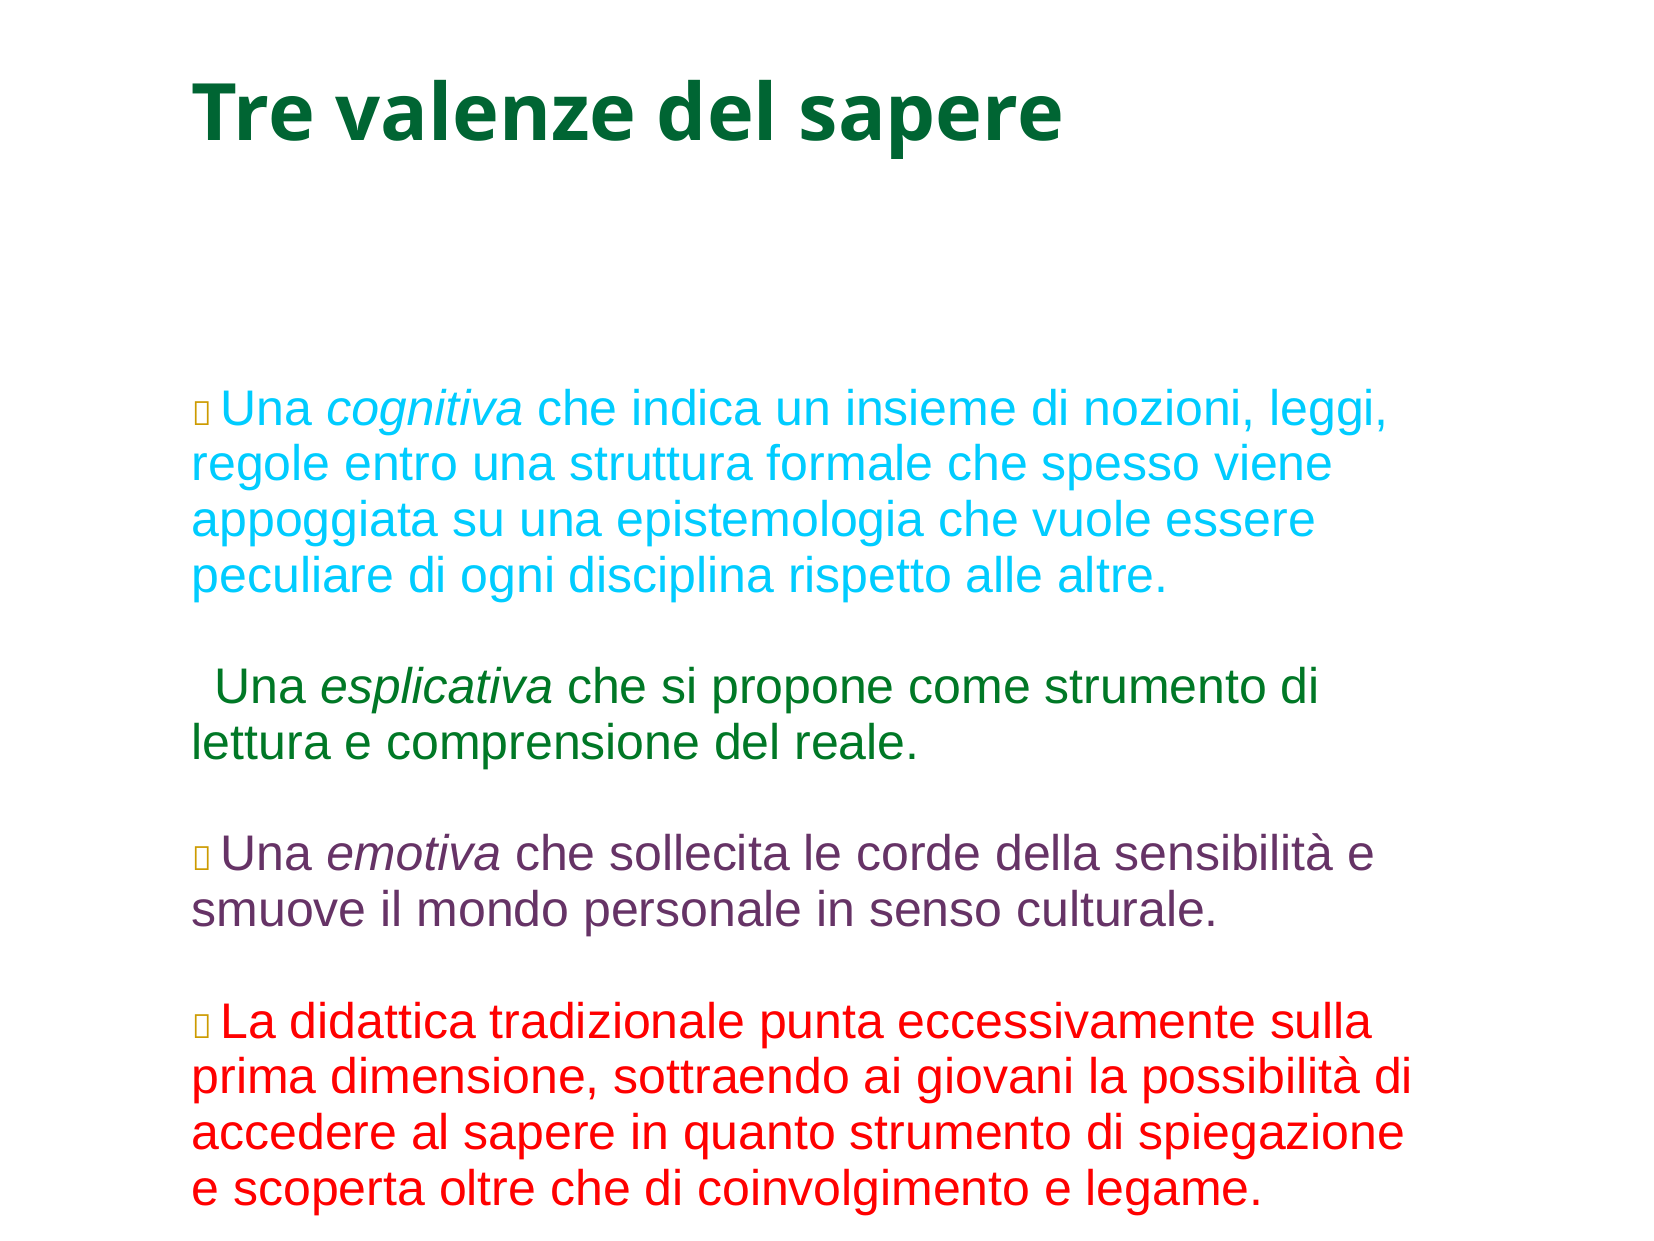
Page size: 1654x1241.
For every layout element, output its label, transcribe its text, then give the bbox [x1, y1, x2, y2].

text_box Tre valenze del sapere 􀂄 Una cognitiva che indica un insieme di nozioni, leggi, regole entro una struttura formale che spesso viene appoggiata su una epistemologia che vuole essere peculiare di ogni disciplina rispetto alle altre. Una esplicativa che si propone come strumento di lettura e comprensione del reale. 􀂄 Una emotiva che sollecita le corde della sensibilità e smuove il mondo personale in senso culturale. 􀂄 La didattica tradizionale punta eccessivamente sulla prima dimensione, sottraendo ai giovani la possibilità di accedere al sapere in quanto strumento di spiegazione e scoperta oltre che di coinvolgimento e legame. [177, 48, 1429, 1163]
